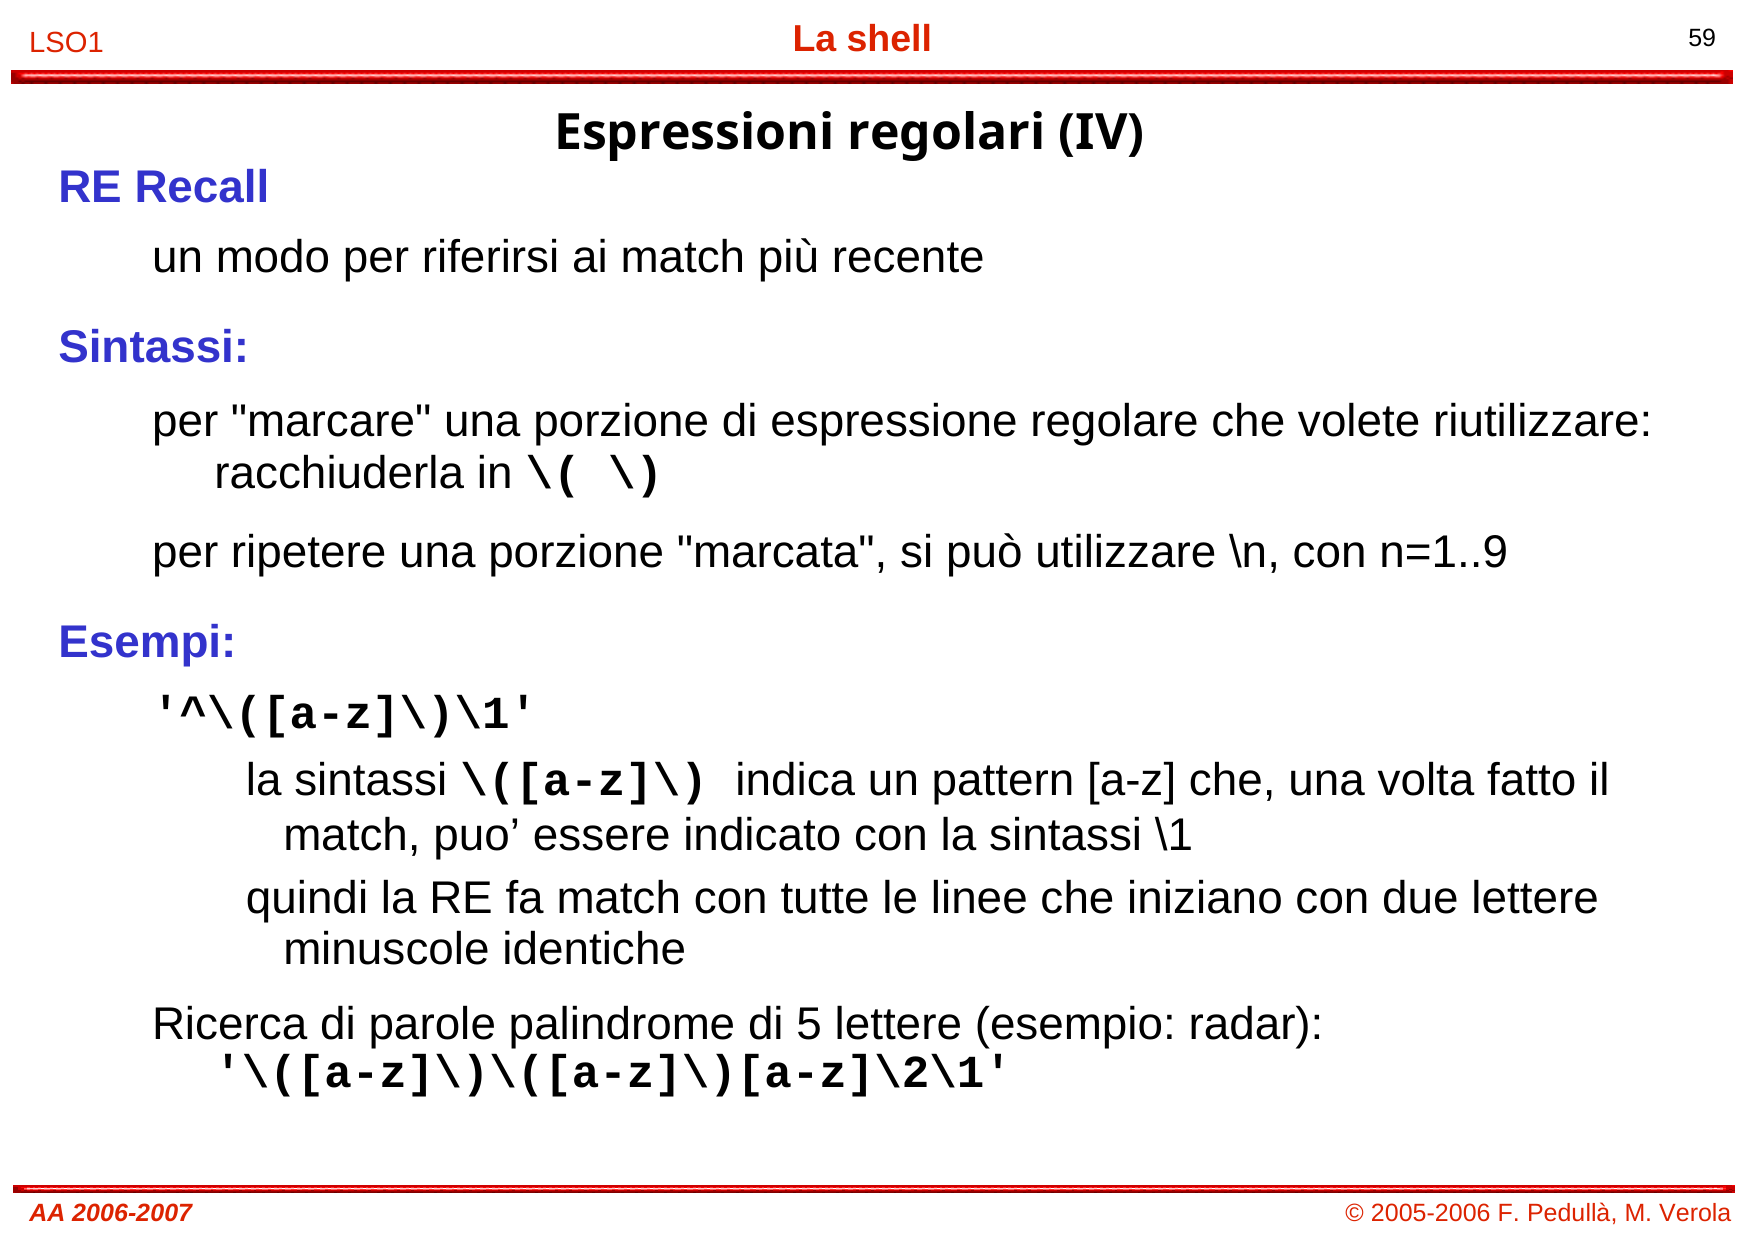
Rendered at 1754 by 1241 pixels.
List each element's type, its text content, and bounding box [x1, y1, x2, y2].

title Espressioni regolari (IV) [554, 84, 1199, 165]
picture [11, 70, 1733, 84]
picture [13, 1185, 1735, 1193]
list RE Recall un modo per riferirsi ai match più recente Sintassi: per "marcare" una porzione di espressione regolare che volete riutilizzare: racchiuderla in \( \) per ripetere una porzione "marcata", si può utilizzare \n, con n=1..9 Esempi: '^\([a-z]\)\1' la sintassi \([a-z]\) indica un pattern [a-z] che, una volta fatto il match, puo’ essere indicato con la sintassi \1 quindi la RE fa match con tutte le linee che iniziano con due lettere minuscole identiche Ricerca di parole palindrome di 5 lettere (esempio: radar): '\([a-z]\)\([a-z]\)[a-z]\2\1' [58, 165, 1696, 1108]
